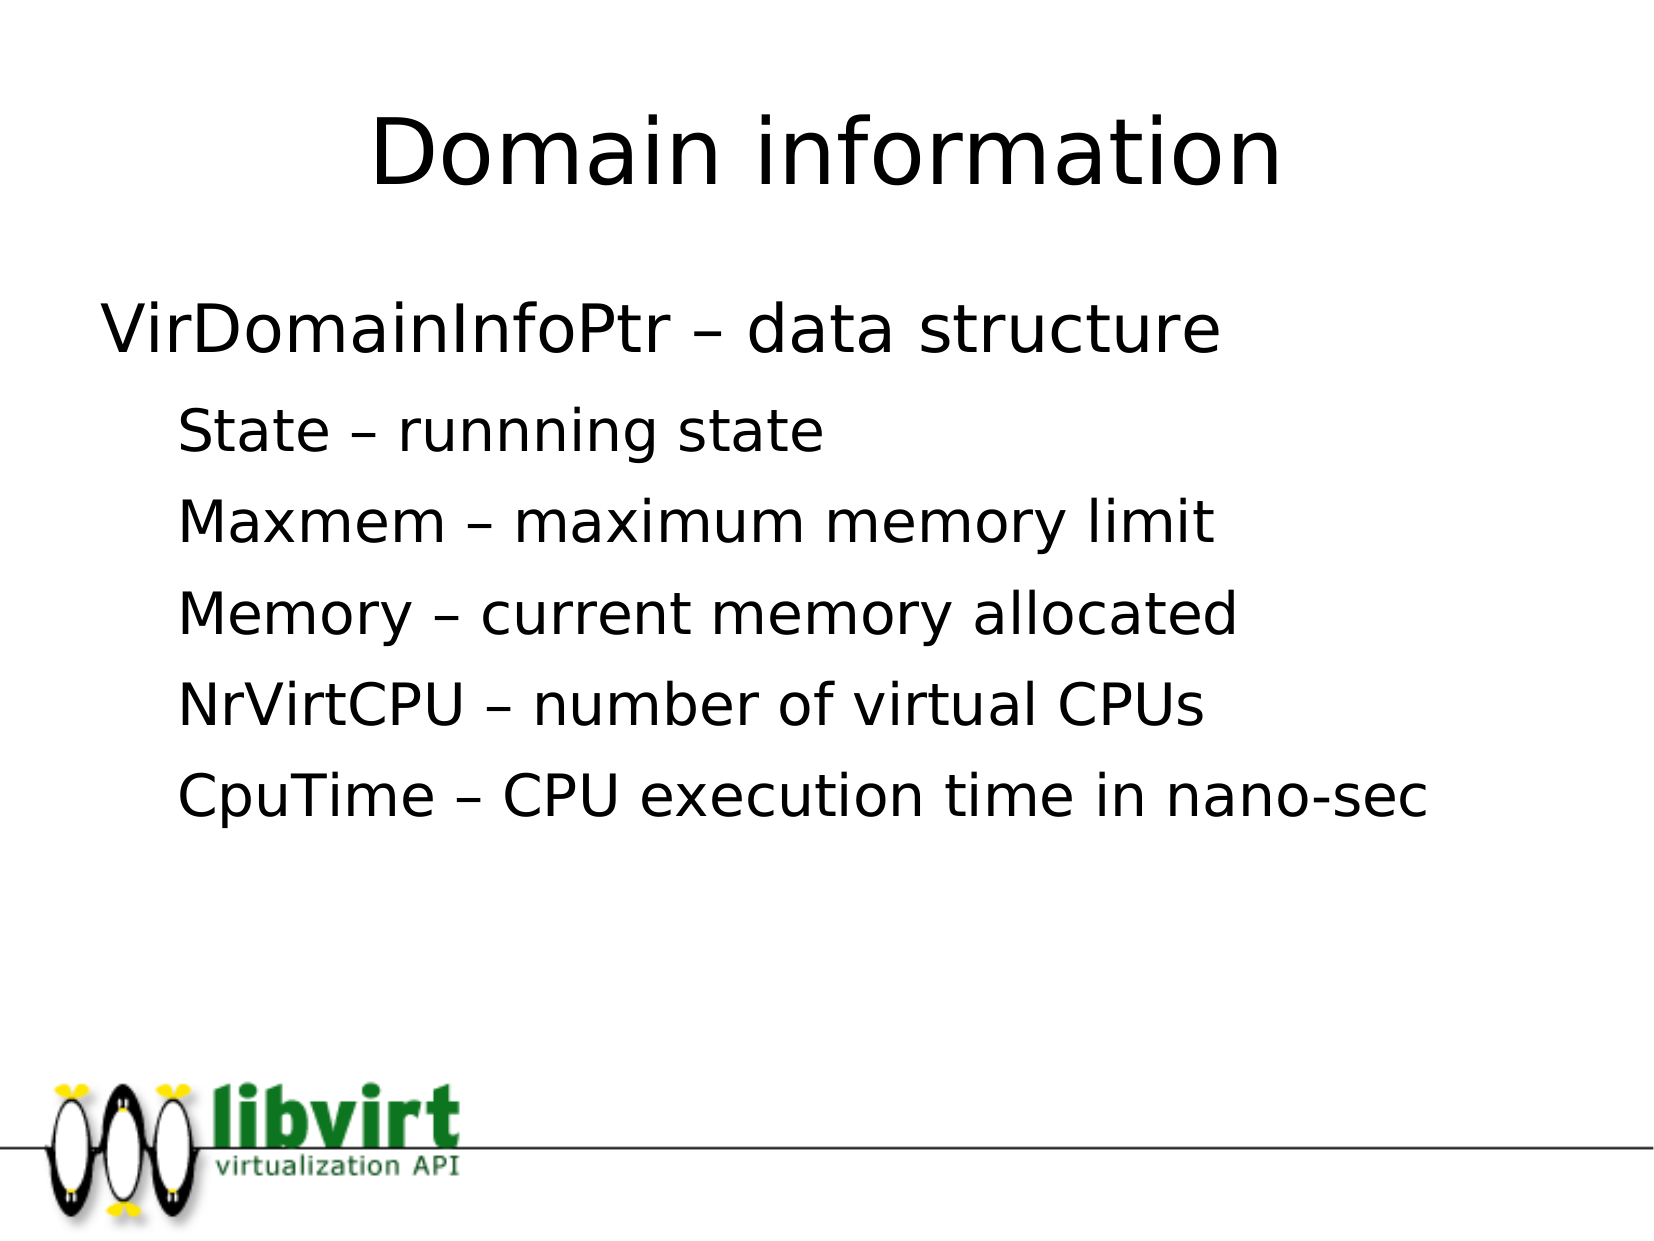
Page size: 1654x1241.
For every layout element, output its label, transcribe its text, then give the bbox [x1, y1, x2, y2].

list VirDomainInfoPtr – data structure State – runnning state Maxmem – maximum memory limit Memory – current memory allocated NrVirtCPU – number of virtual CPUs CpuTime – CPU execution time in nano-sec [82, 290, 1571, 1076]
title Domain information [82, 49, 1571, 257]
picture [0, 1076, 1654, 1241]
